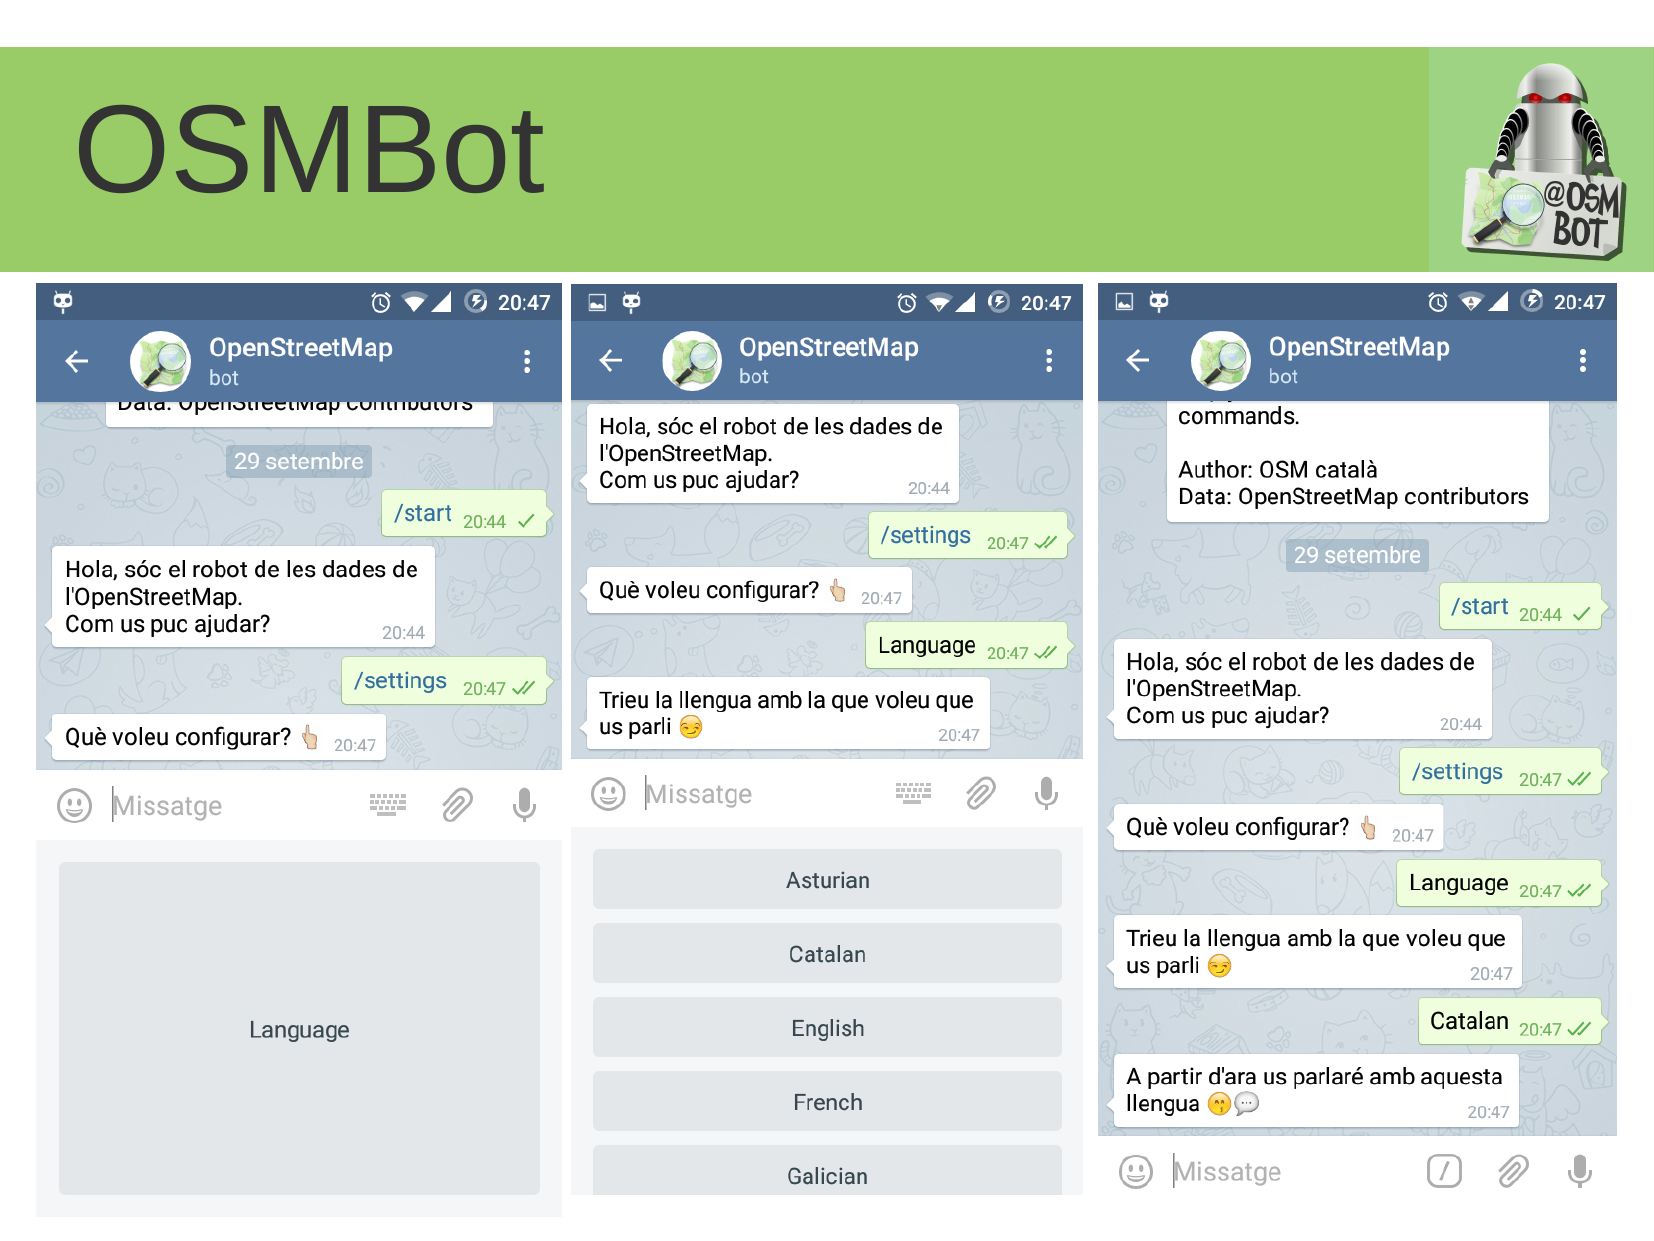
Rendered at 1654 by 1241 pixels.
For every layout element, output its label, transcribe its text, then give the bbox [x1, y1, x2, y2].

text_box OSMBot [59, 71, 1429, 227]
text_box [0, 47, 1429, 272]
picture [1429, 47, 1654, 272]
picture [1098, 283, 1617, 1205]
picture [571, 284, 1083, 1195]
picture [36, 283, 562, 1217]
